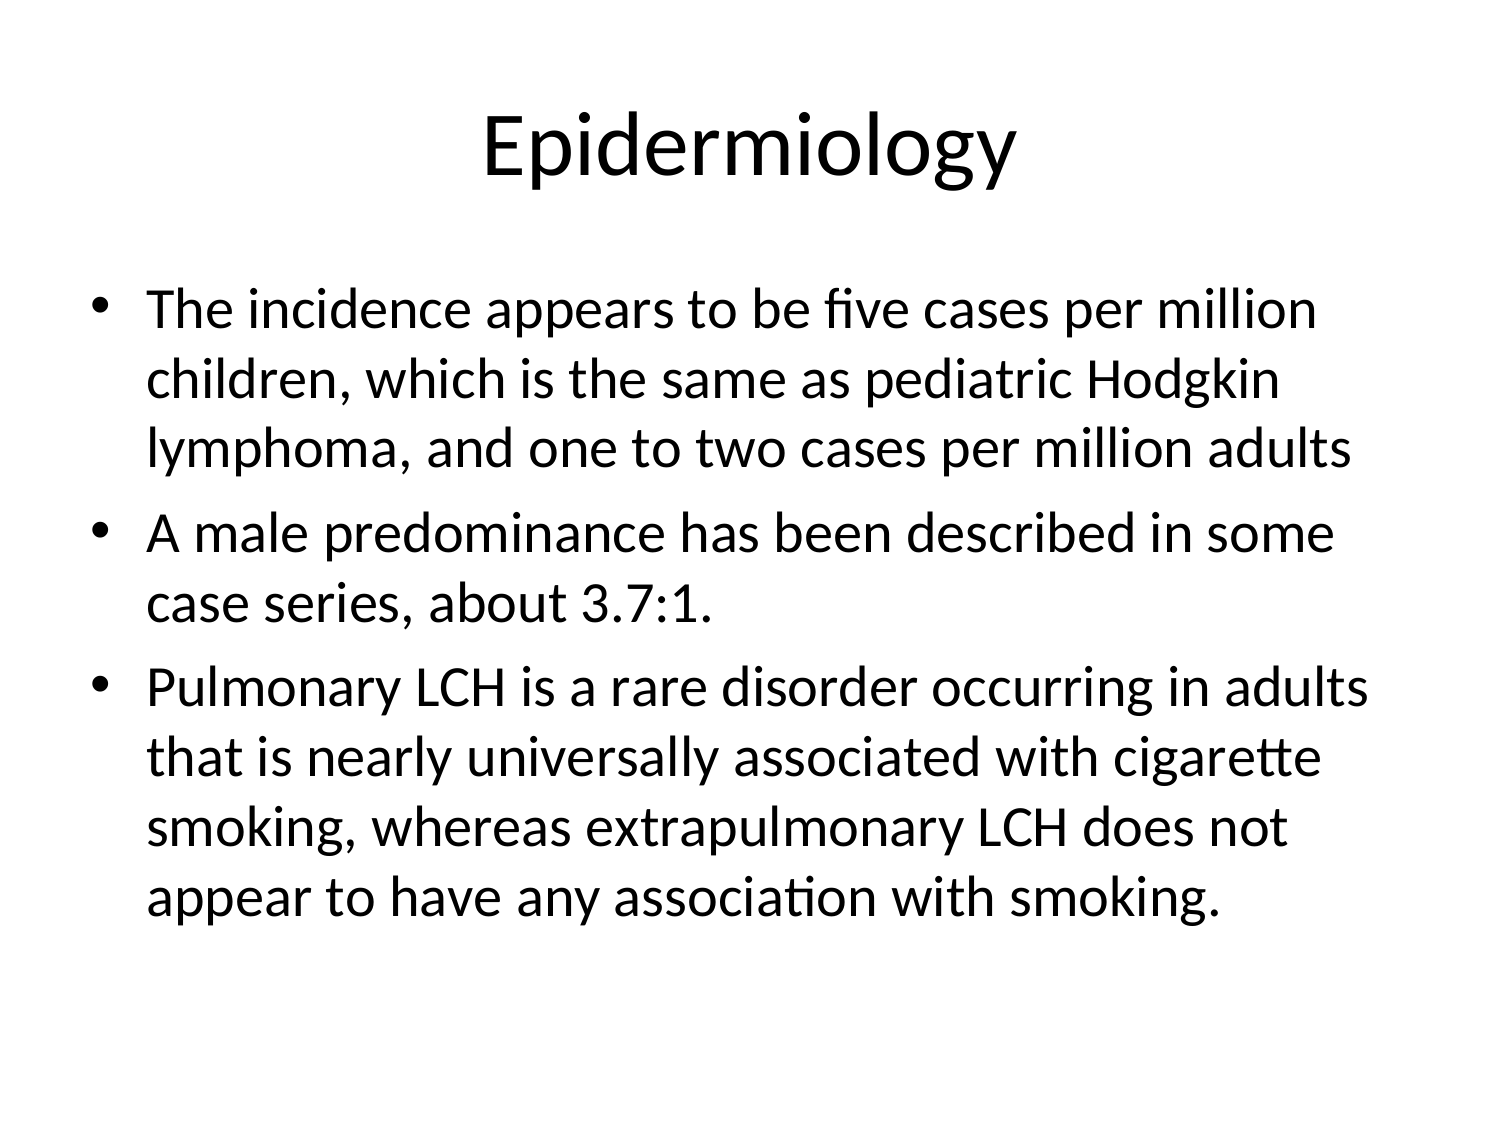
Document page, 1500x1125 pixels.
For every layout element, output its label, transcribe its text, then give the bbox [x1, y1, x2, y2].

title Epidermiology [75, 45, 1426, 233]
list The incidence appears to be five cases per million children, which is the same as pediatric Hodgkin lymphoma, and one to two cases per million adults A male predominance has been described in some case series, about 3.7:1. Pulmonary LCH is a rare disorder occurring in adults that is nearly universally associated with cigarette smoking, whereas extrapulmonary LCH does not appear to have any association with smoking. [75, 262, 1426, 1005]
